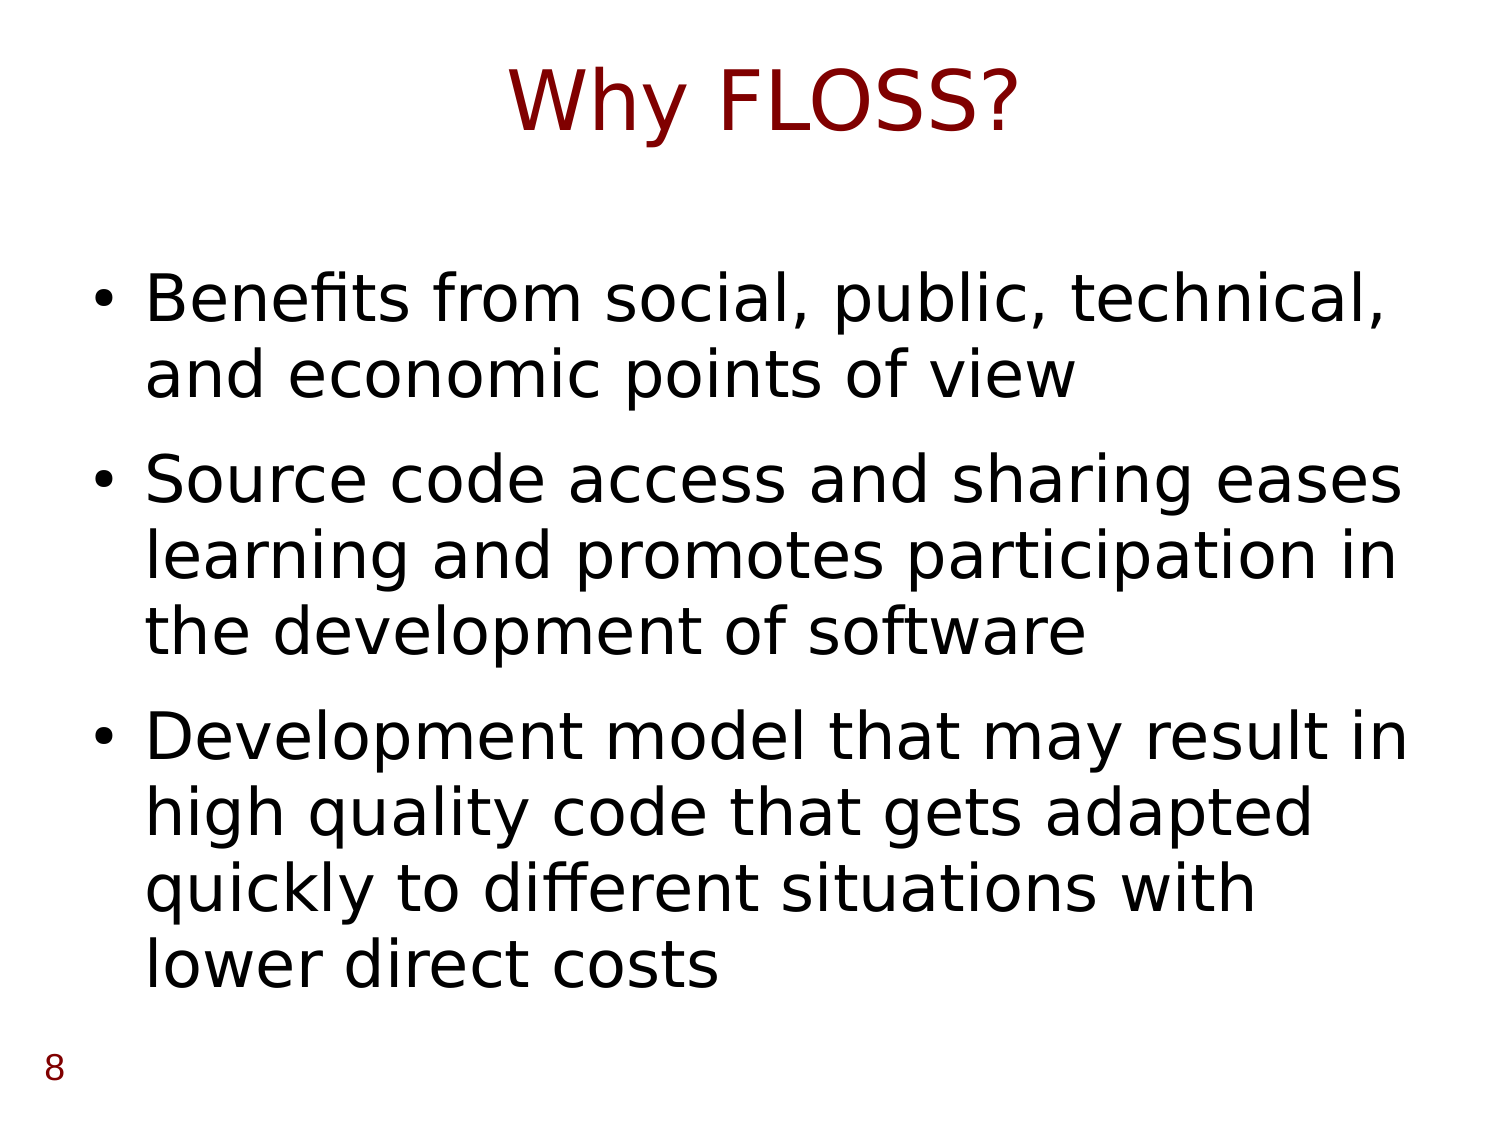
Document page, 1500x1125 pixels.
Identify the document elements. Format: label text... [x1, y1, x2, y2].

list Benefits from social, public, technical, and economic points of view Source code access and sharing eases learning and promotes participation in the development of software Development model that may result in high quality code that gets adapted quickly to different situations with lower direct costs [75, 261, 1447, 1004]
title Why FLOSS? [70, 27, 1459, 178]
